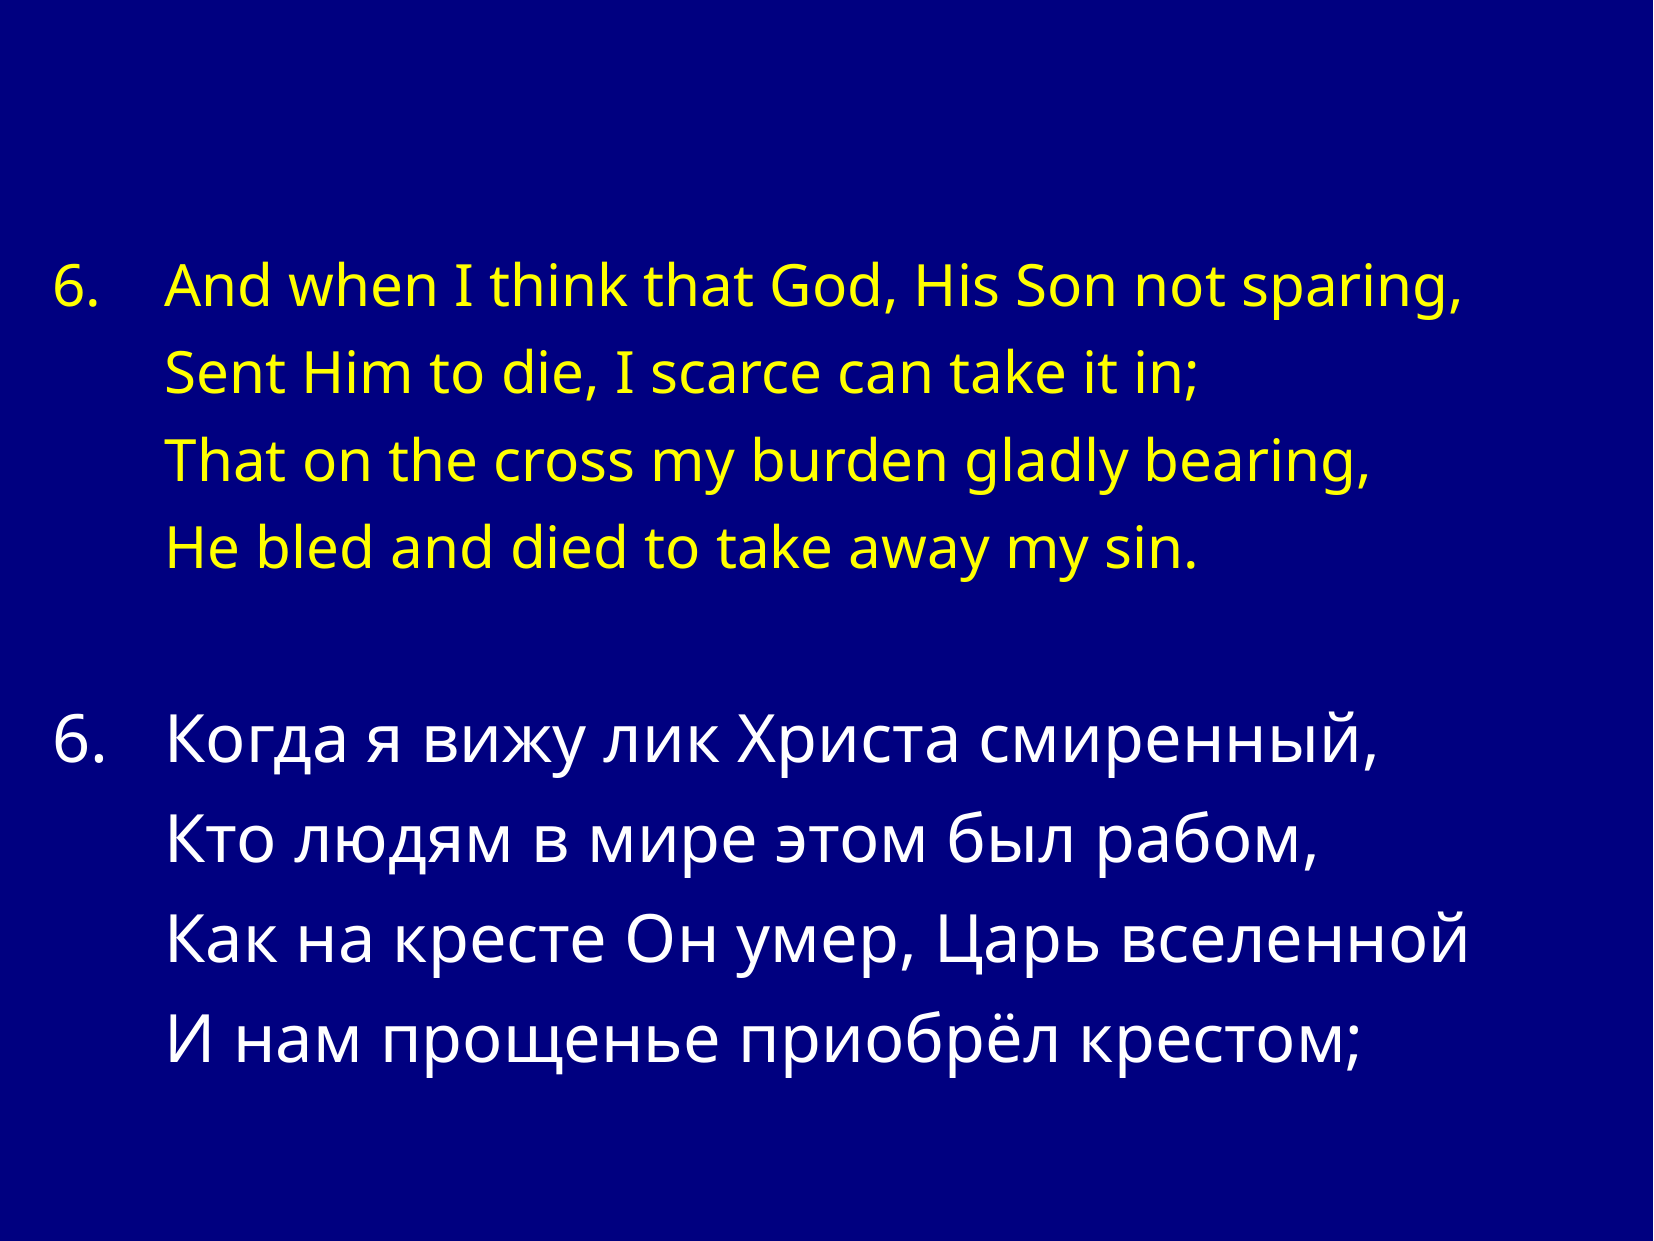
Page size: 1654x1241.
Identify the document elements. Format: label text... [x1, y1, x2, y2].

text_box 6. Когда я вижу лик Христа смиренный, Кто людям в мире этом был рабом, Как на кресте Он умер, Царь вселенной И нам прощенье приобрёл крестом; [37, 675, 1653, 1163]
text_box 6. And when I think that God, His Son not sparing, Sent Him to die, I scarce can take it in; That on the cross my burden gladly bearing, He bled and died to take away my sin. [37, 150, 1653, 638]
